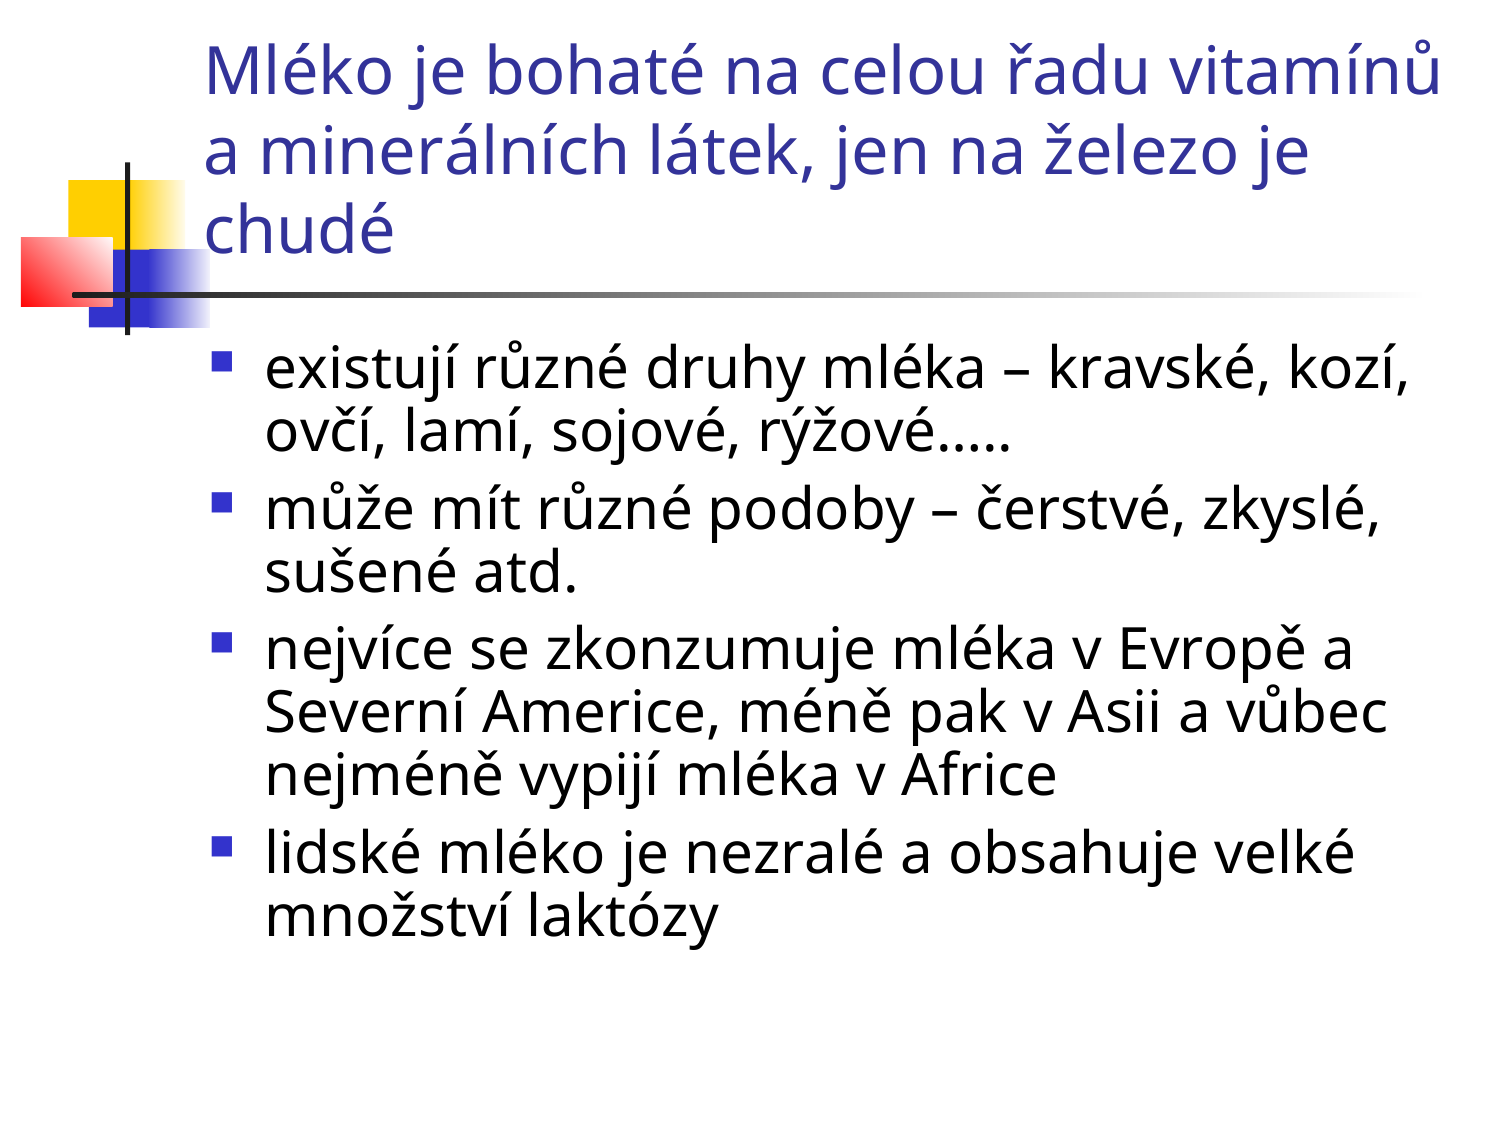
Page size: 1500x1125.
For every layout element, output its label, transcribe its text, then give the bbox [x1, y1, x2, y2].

list existují různé druhy mléka – kravské, kozí, ovčí, lamí, sojové, rýžové….. může mít různé podoby – čerstvé, zkyslé, sušené atd. nejvíce se zkonzumuje mléka v Evropě a Severní Americe, méně pak v Asii a vůbec nejméně vypijí mléka v Africe lidské mléko je nezralé a obsahuje velké množství laktózy [193, 331, 1469, 1112]
title Mléko je bohaté na celou řadu vitamínů a minerálních látek, jen na železo je chudé [188, 35, 1468, 276]
